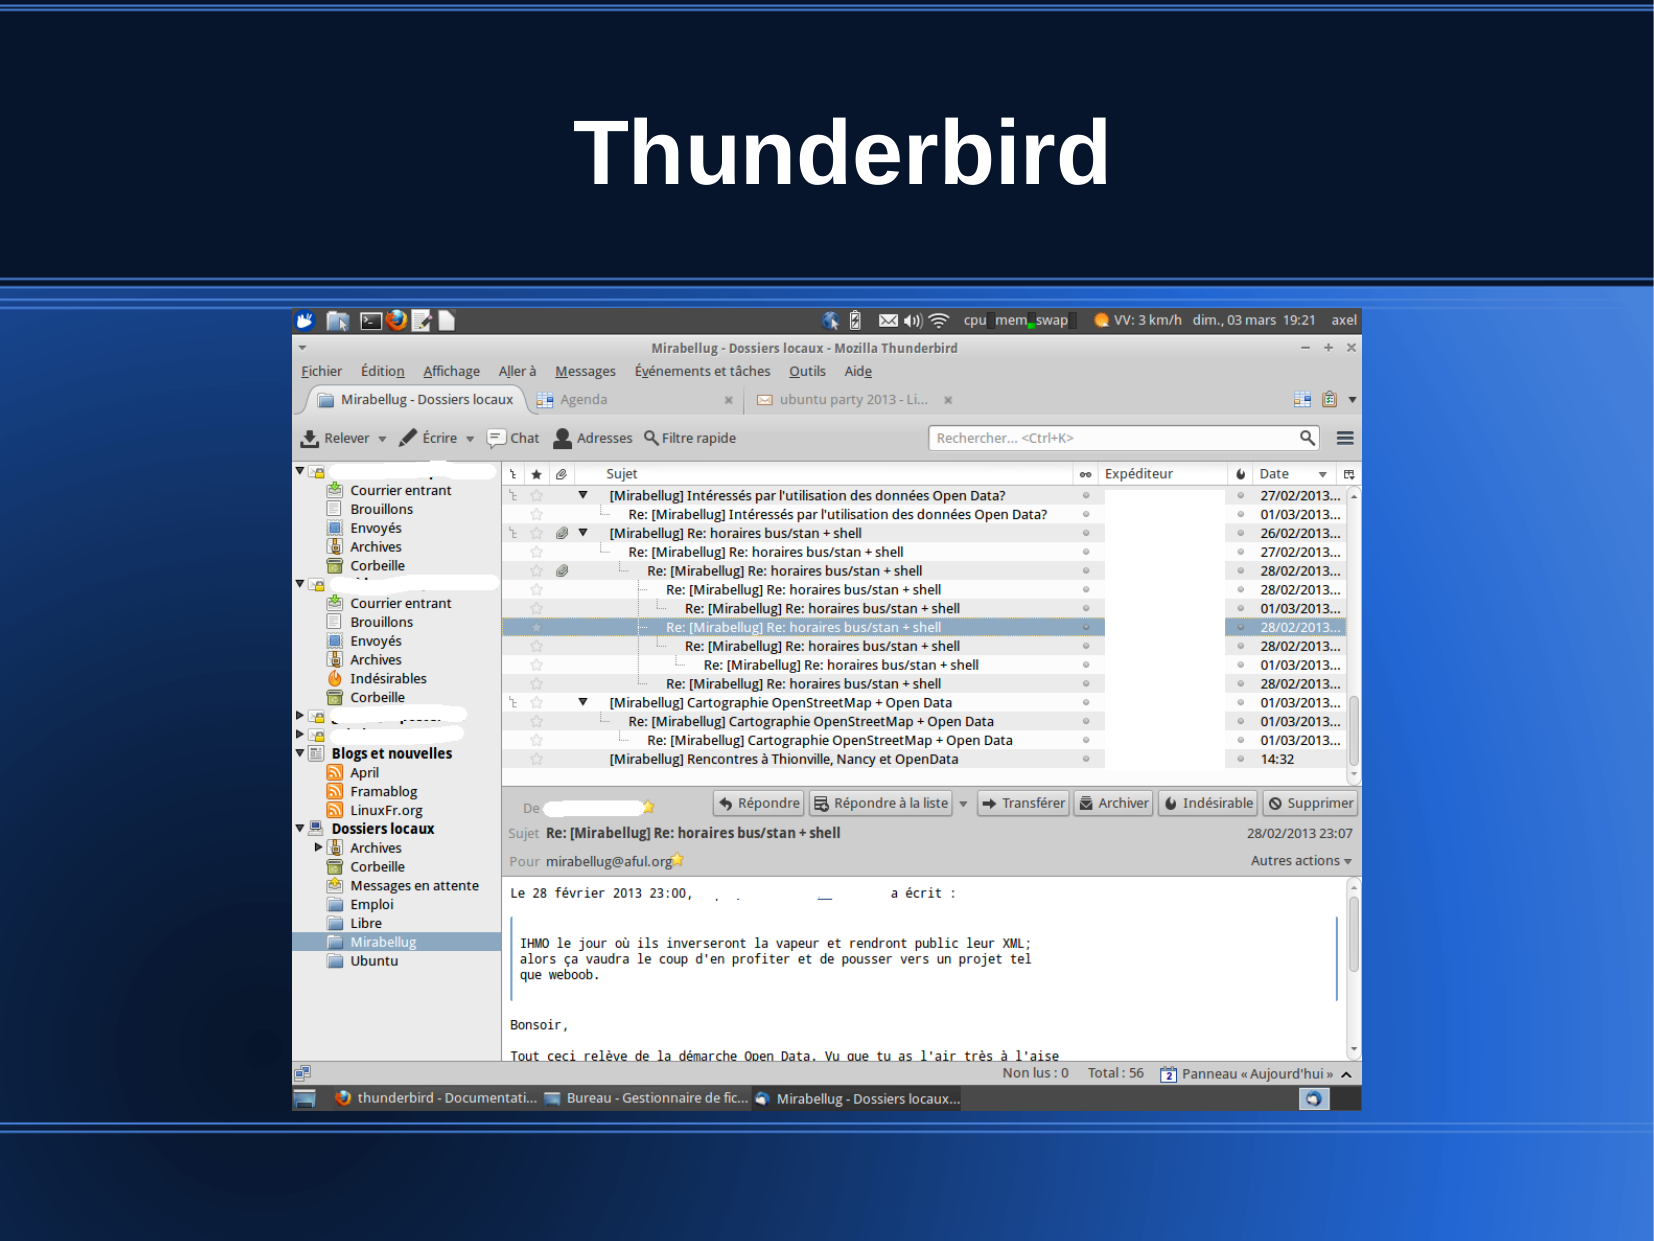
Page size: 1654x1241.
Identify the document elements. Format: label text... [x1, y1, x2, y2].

title Thunderbird [82, 49, 1571, 257]
picture [0, 0, 1654, 1241]
